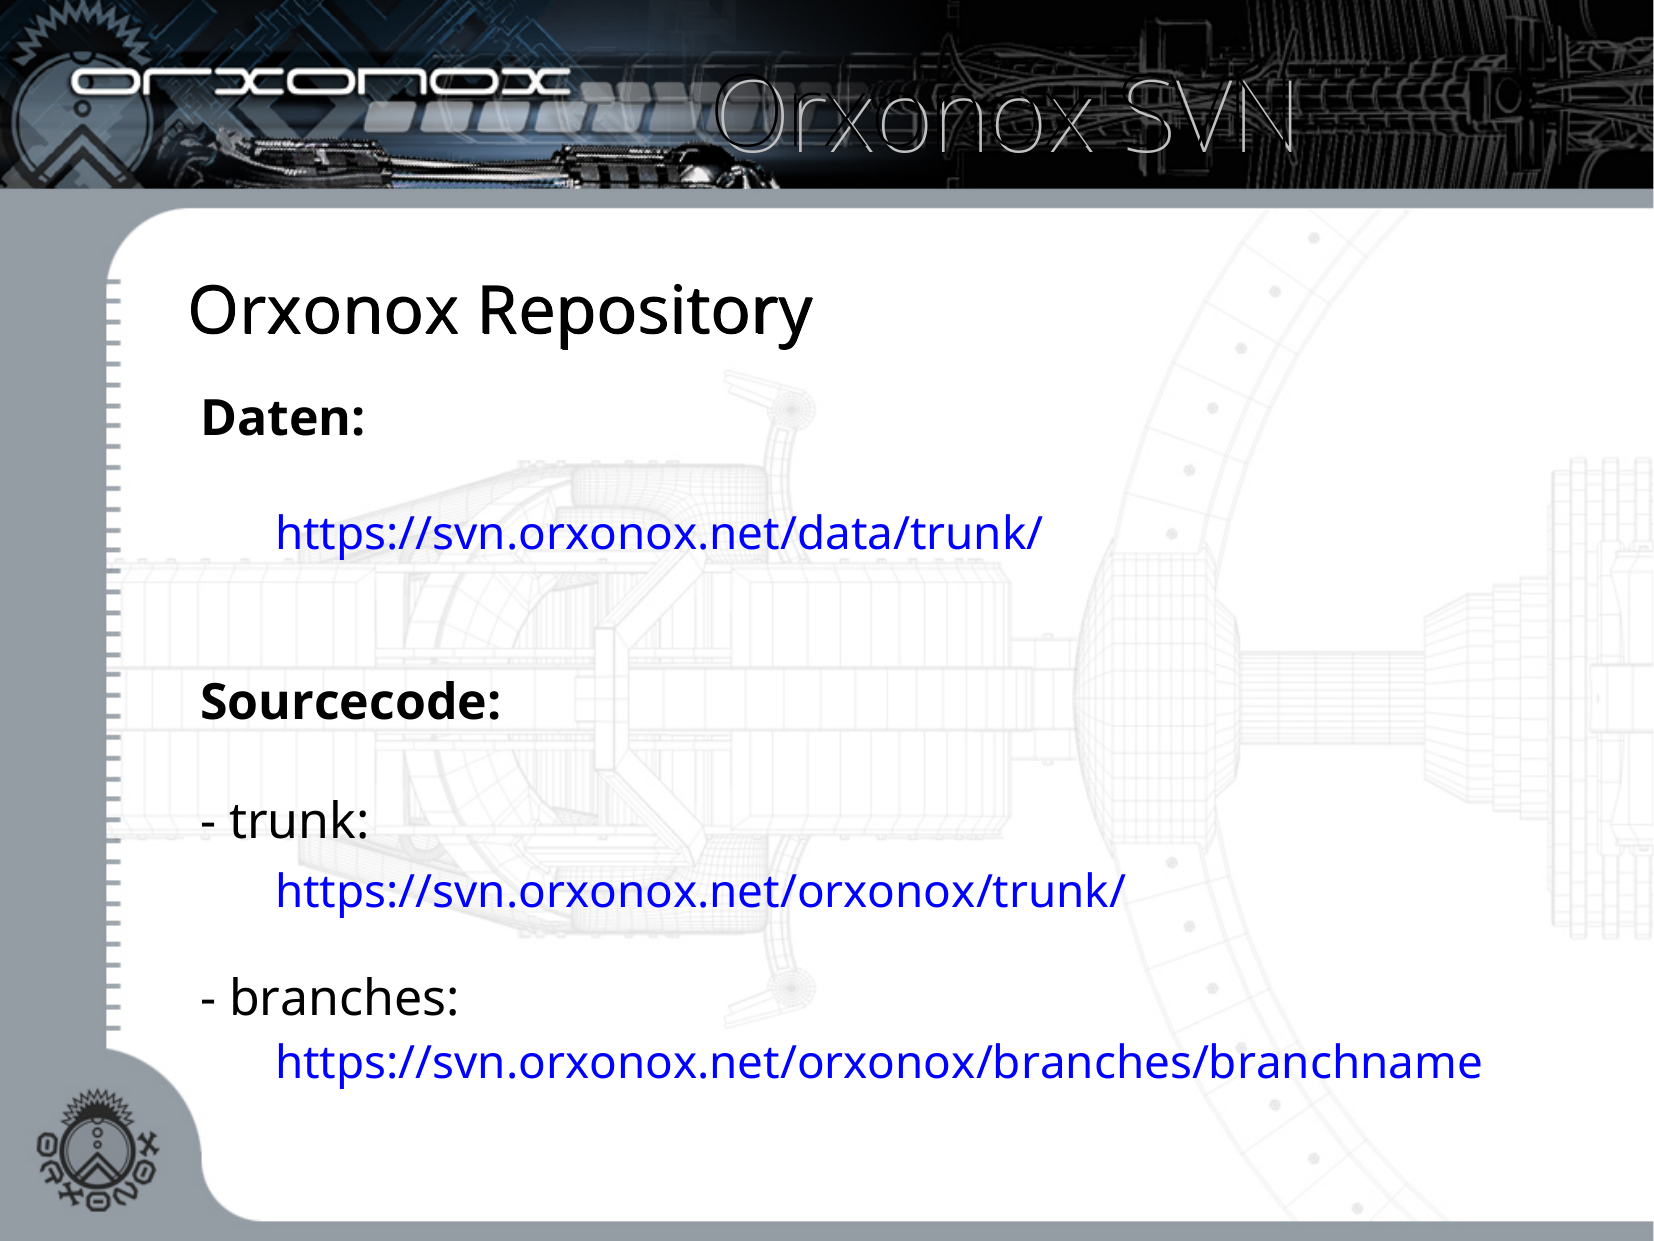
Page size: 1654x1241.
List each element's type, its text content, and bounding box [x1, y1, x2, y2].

text_box Orxonox SVN [659, 32, 1532, 156]
text_box Orxonox Repository [187, 262, 1538, 335]
text_box Daten: https://svn.orxonox.net/data/trunk/ Sourcecode: - trunk: https://svn.orxonox.net/orxonox/trunk/ - branches: https://svn.orxonox.net/orxonox/branches/branchname [150, 375, 1613, 1007]
picture [0, 0, 1654, 1241]
